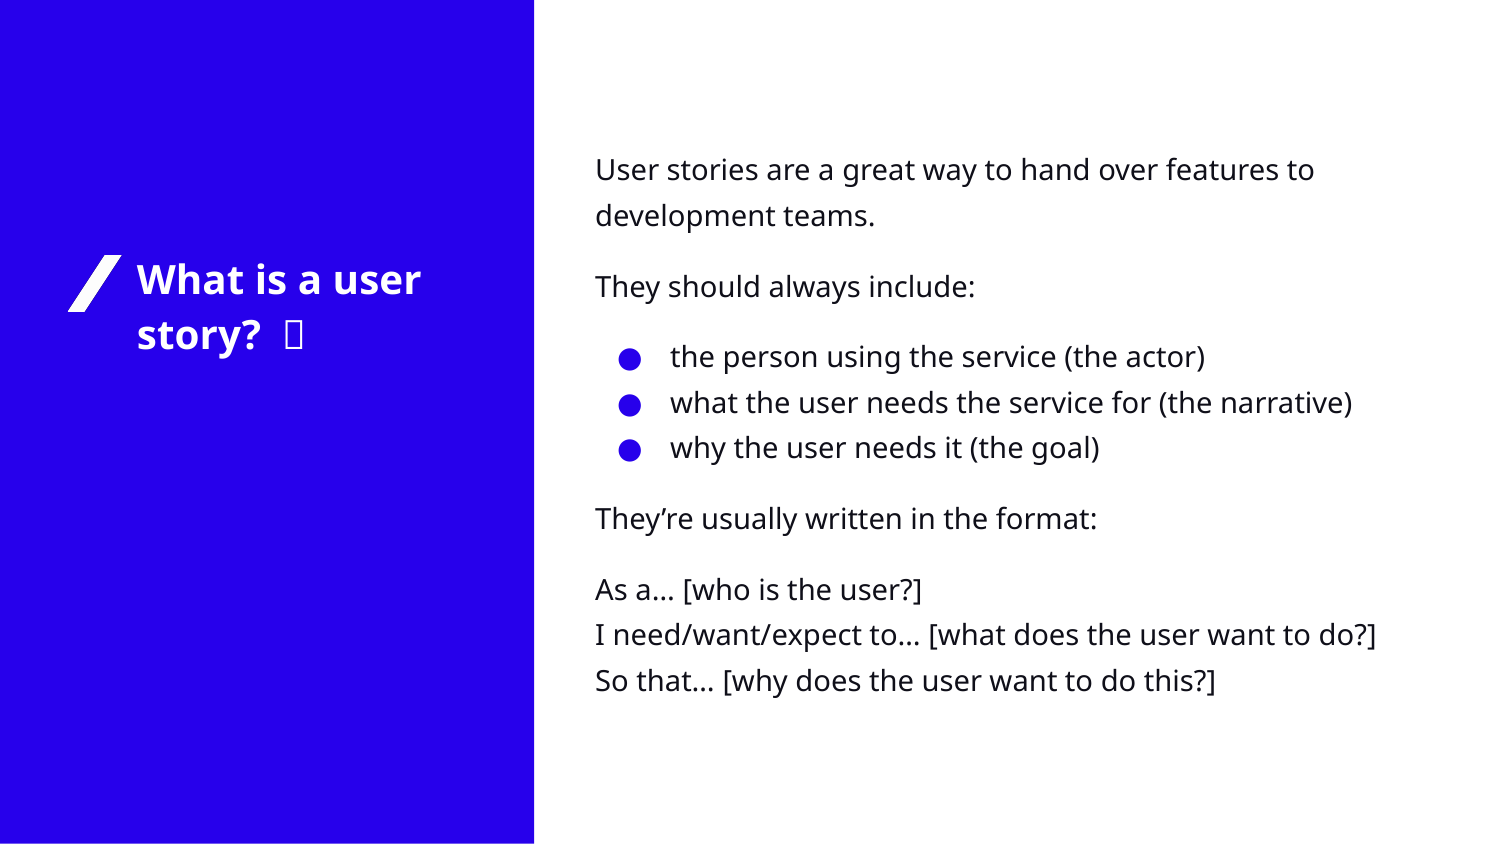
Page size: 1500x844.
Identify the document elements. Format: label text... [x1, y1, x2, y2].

list User stories are a great way to hand over features to development teams. They should always include: the person using the service (the actor) what the user needs the service for (the narrative) why the user needs it (the goal) They’re usually written in the format: As a… [who is the user?] I need/want/expect to… [what does the user want to do?] So that… [why does the user want to do this?] [580, 49, 1450, 794]
picture [67, 255, 121, 312]
title What is a user story? 📖 [121, 236, 533, 378]
